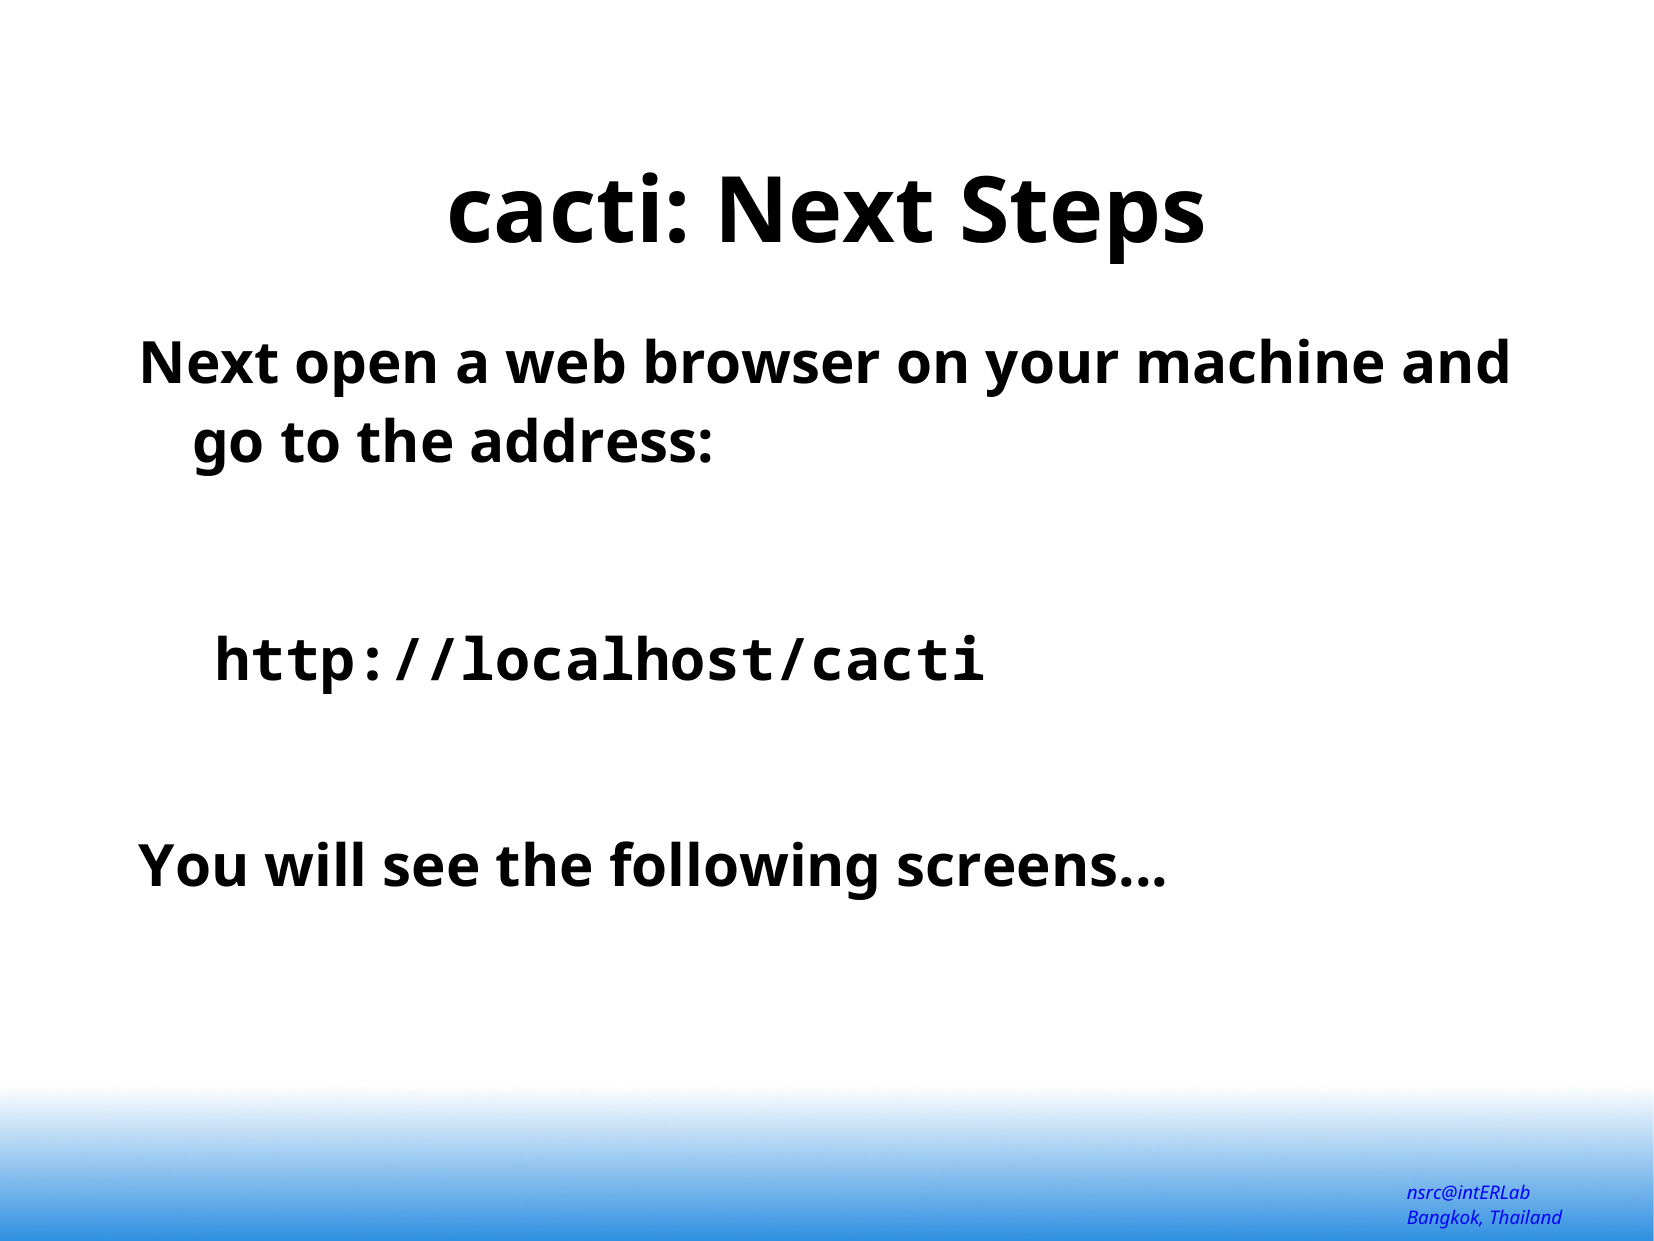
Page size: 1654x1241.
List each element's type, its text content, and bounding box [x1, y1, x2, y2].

title cacti: Next Steps [121, 102, 1534, 311]
picture [0, 1083, 1654, 1241]
list Next open a web browser on your machine and go to the address: http://localhost/cacti You will see the following screens... [121, 321, 1559, 1111]
